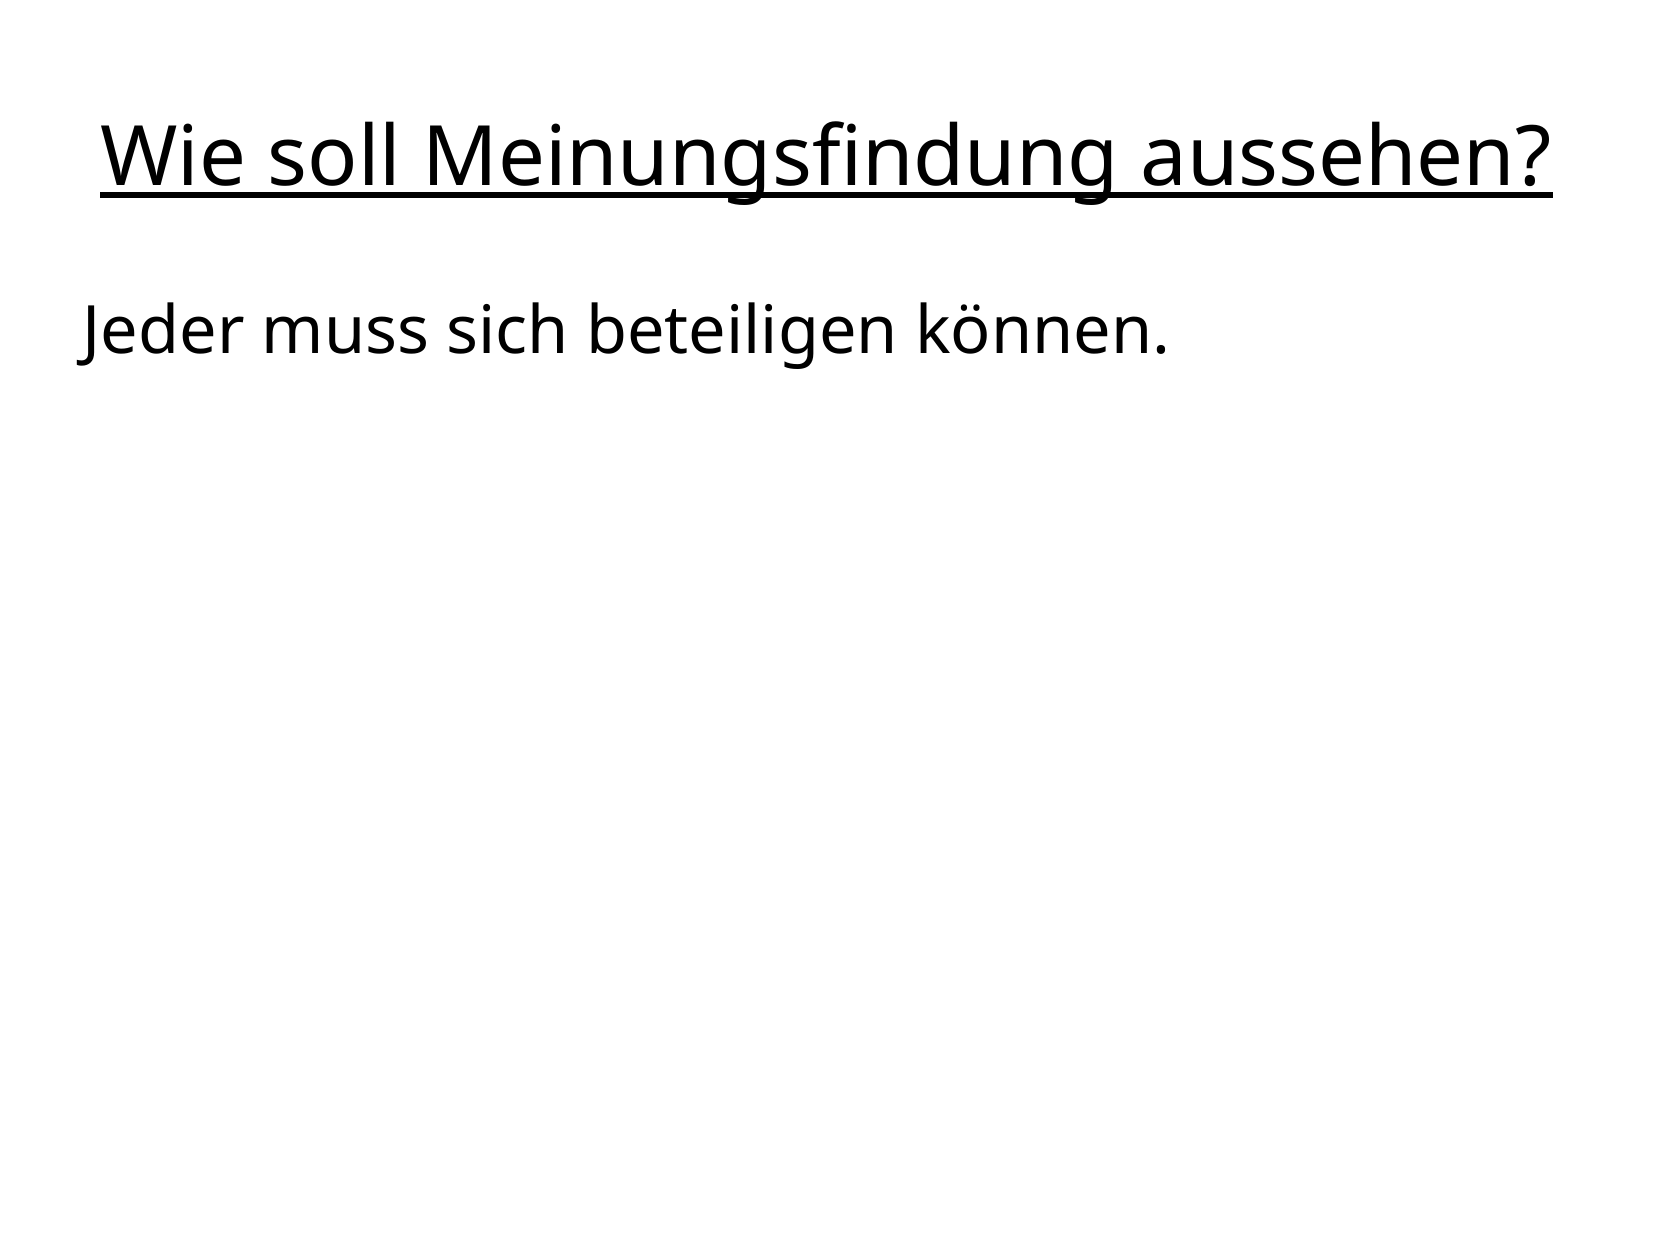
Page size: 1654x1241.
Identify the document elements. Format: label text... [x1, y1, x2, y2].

title Wie soll Meinungsfindung aussehen? [82, 49, 1571, 257]
text_box Jeder muss sich beteiligen können. [82, 283, 1548, 372]
